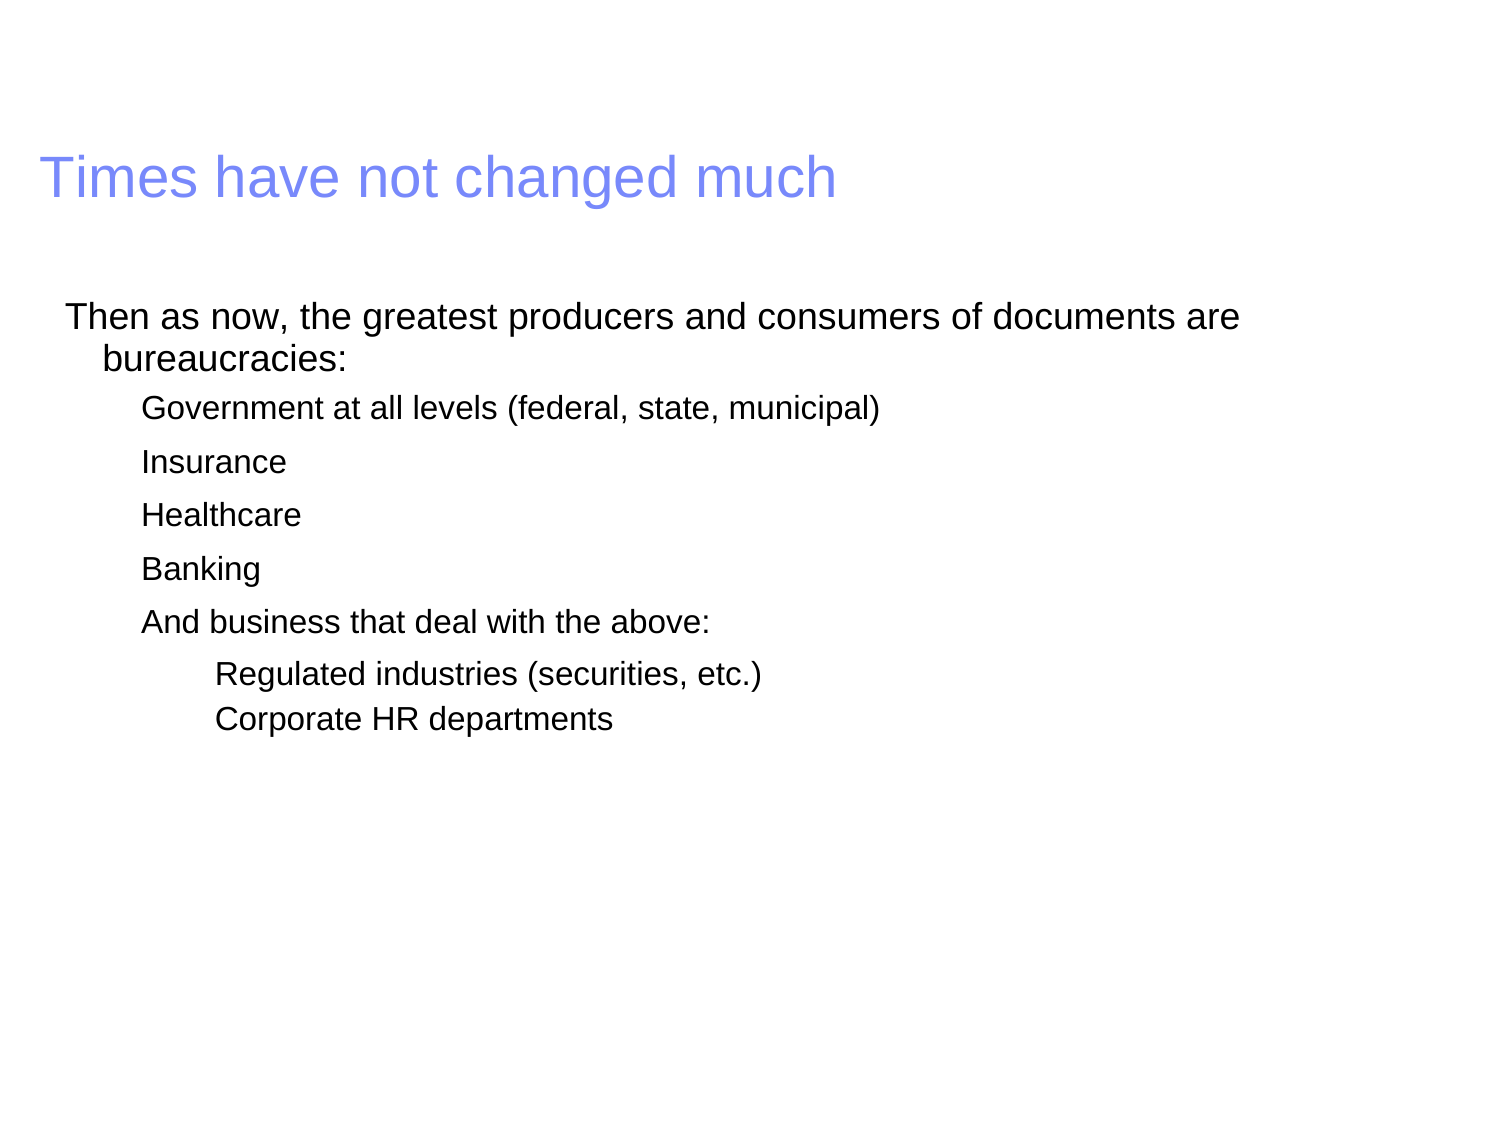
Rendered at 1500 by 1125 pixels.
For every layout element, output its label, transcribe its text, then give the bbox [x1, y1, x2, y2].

title Times have not changed much [25, 142, 1378, 225]
list Then as now, the greatest producers and consumers of documents are bureaucracies: Government at all levels (federal, state, municipal) Insurance Healthcare Banking And business that deal with the above: Regulated industries (securities, etc.) Corporate HR departments [49, 287, 1376, 913]
